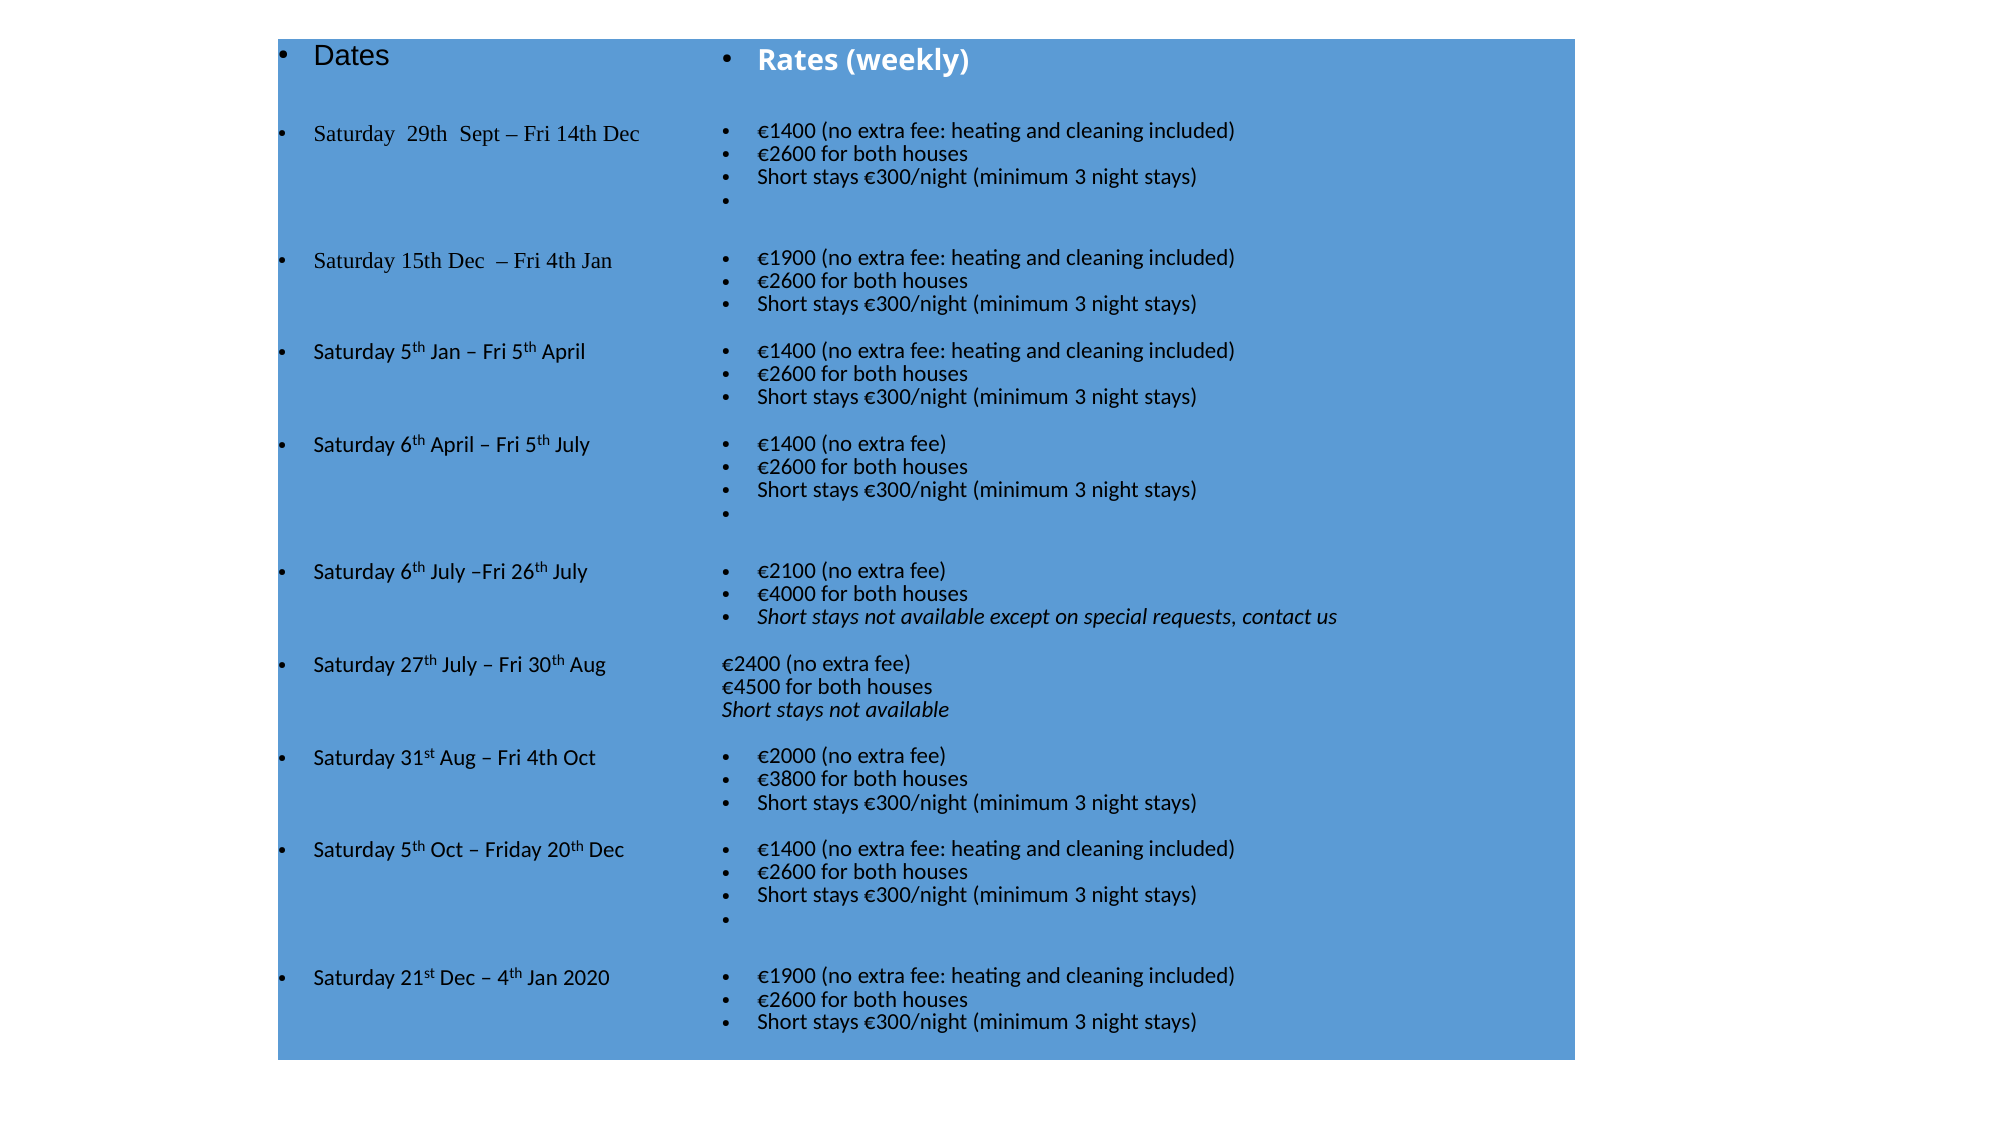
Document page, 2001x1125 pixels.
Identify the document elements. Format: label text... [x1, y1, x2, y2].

table_cell Saturday 21st Dec – 4th Jan 2020 [278, 967, 722, 1060]
table_cell €1900 (no extra fee: heating and cleaning included) €2600 for both houses Short stays €300/night (minimum 3 night stays) [722, 248, 1575, 341]
table_cell Saturday 15th Dec – Fri 4th Jan [278, 248, 722, 341]
table_cell Saturday 6th July –Fri 26th July [278, 561, 722, 654]
table_cell Saturday 27th July – Fri 30th Aug [278, 654, 722, 747]
table_cell €1400 (no extra fee: heating and cleaning included) €2600 for both houses Short stays €300/night (minimum 3 night stays) [722, 840, 1575, 967]
table_cell Saturday 5th Oct – Friday 20th Dec [278, 840, 722, 967]
table_cell Saturday 5th Jan – Fri 5th April [278, 341, 722, 434]
table_cell €2400 (no extra fee) €4500 for both houses Short stays not available [722, 654, 1575, 747]
table_cell Saturday 31st Aug – Fri 4th Oct [278, 747, 722, 840]
table_cell €2000 (no extra fee) €3800 for both houses Short stays €300/night (minimum 3 night stays) [722, 747, 1575, 840]
table_cell €1400 (no extra fee) €2600 for both houses Short stays €300/night (minimum 3 night stays) [722, 434, 1575, 561]
table_header Dates [278, 39, 722, 121]
table_cell €1900 (no extra fee: heating and cleaning included) €2600 for both houses Short stays €300/night (minimum 3 night stays) [722, 967, 1575, 1060]
table_cell Saturday 29th Sept – Fri 14th Dec [278, 121, 722, 248]
table_header Rates (weekly) [722, 39, 1575, 121]
table_cell Saturday 6th April – Fri 5th July [278, 434, 722, 561]
table_cell €2100 (no extra fee) €4000 for both houses Short stays not available except on special requests, contact us [722, 561, 1575, 654]
table_cell €1400 (no extra fee: heating and cleaning included) €2600 for both houses Short stays €300/night (minimum 3 night stays) [722, 121, 1575, 248]
table_cell €1400 (no extra fee: heating and cleaning included) €2600 for both houses Short stays €300/night (minimum 3 night stays) [722, 341, 1575, 434]
